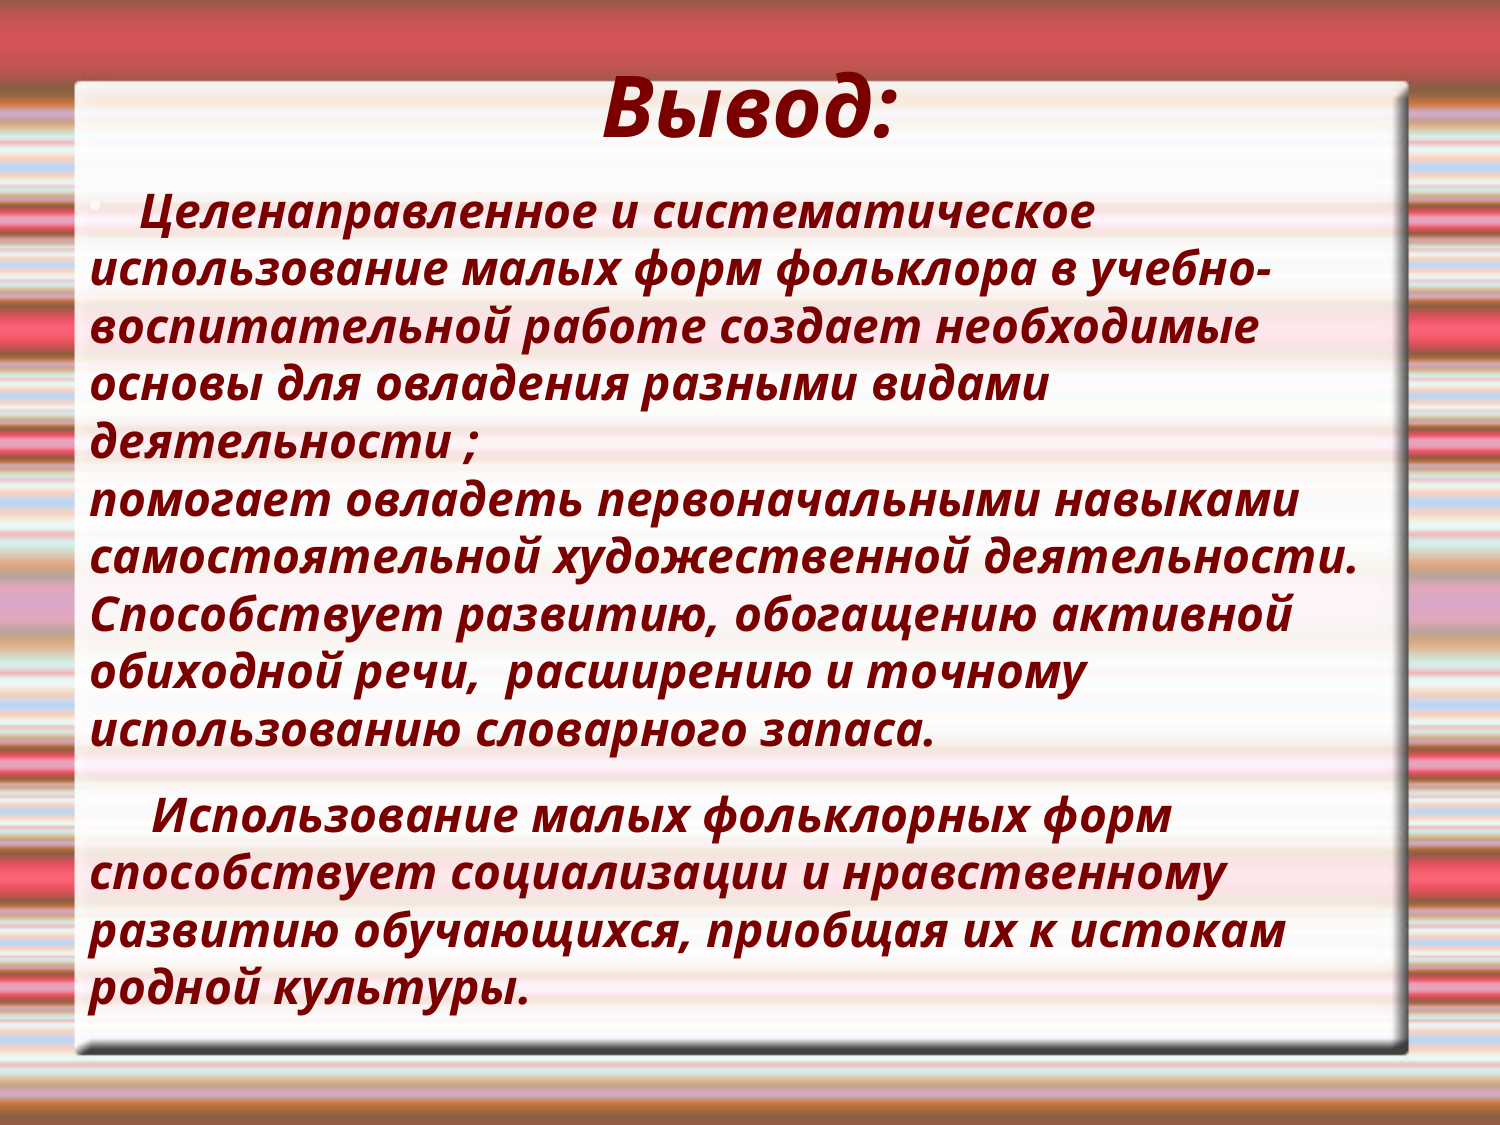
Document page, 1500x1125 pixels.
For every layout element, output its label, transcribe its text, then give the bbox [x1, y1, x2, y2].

title Вывод: [75, 45, 1425, 161]
list Целенаправленное и систематическое использование малых форм фольклора в учебно-воспитательной работе создает необходимые основы для овладения разными видами деятельности ; помогает овладеть первоначальными навыками самостоятельной художественной деятельности. Способствует развитию, обогащению активной обиходной речи, расширению и точному использованию словарного запаса. Использование малых фольклорных форм способствует социализации и нравственному развитию обучающихся, приобщая их к истокам родной культуры. [75, 172, 1425, 1035]
